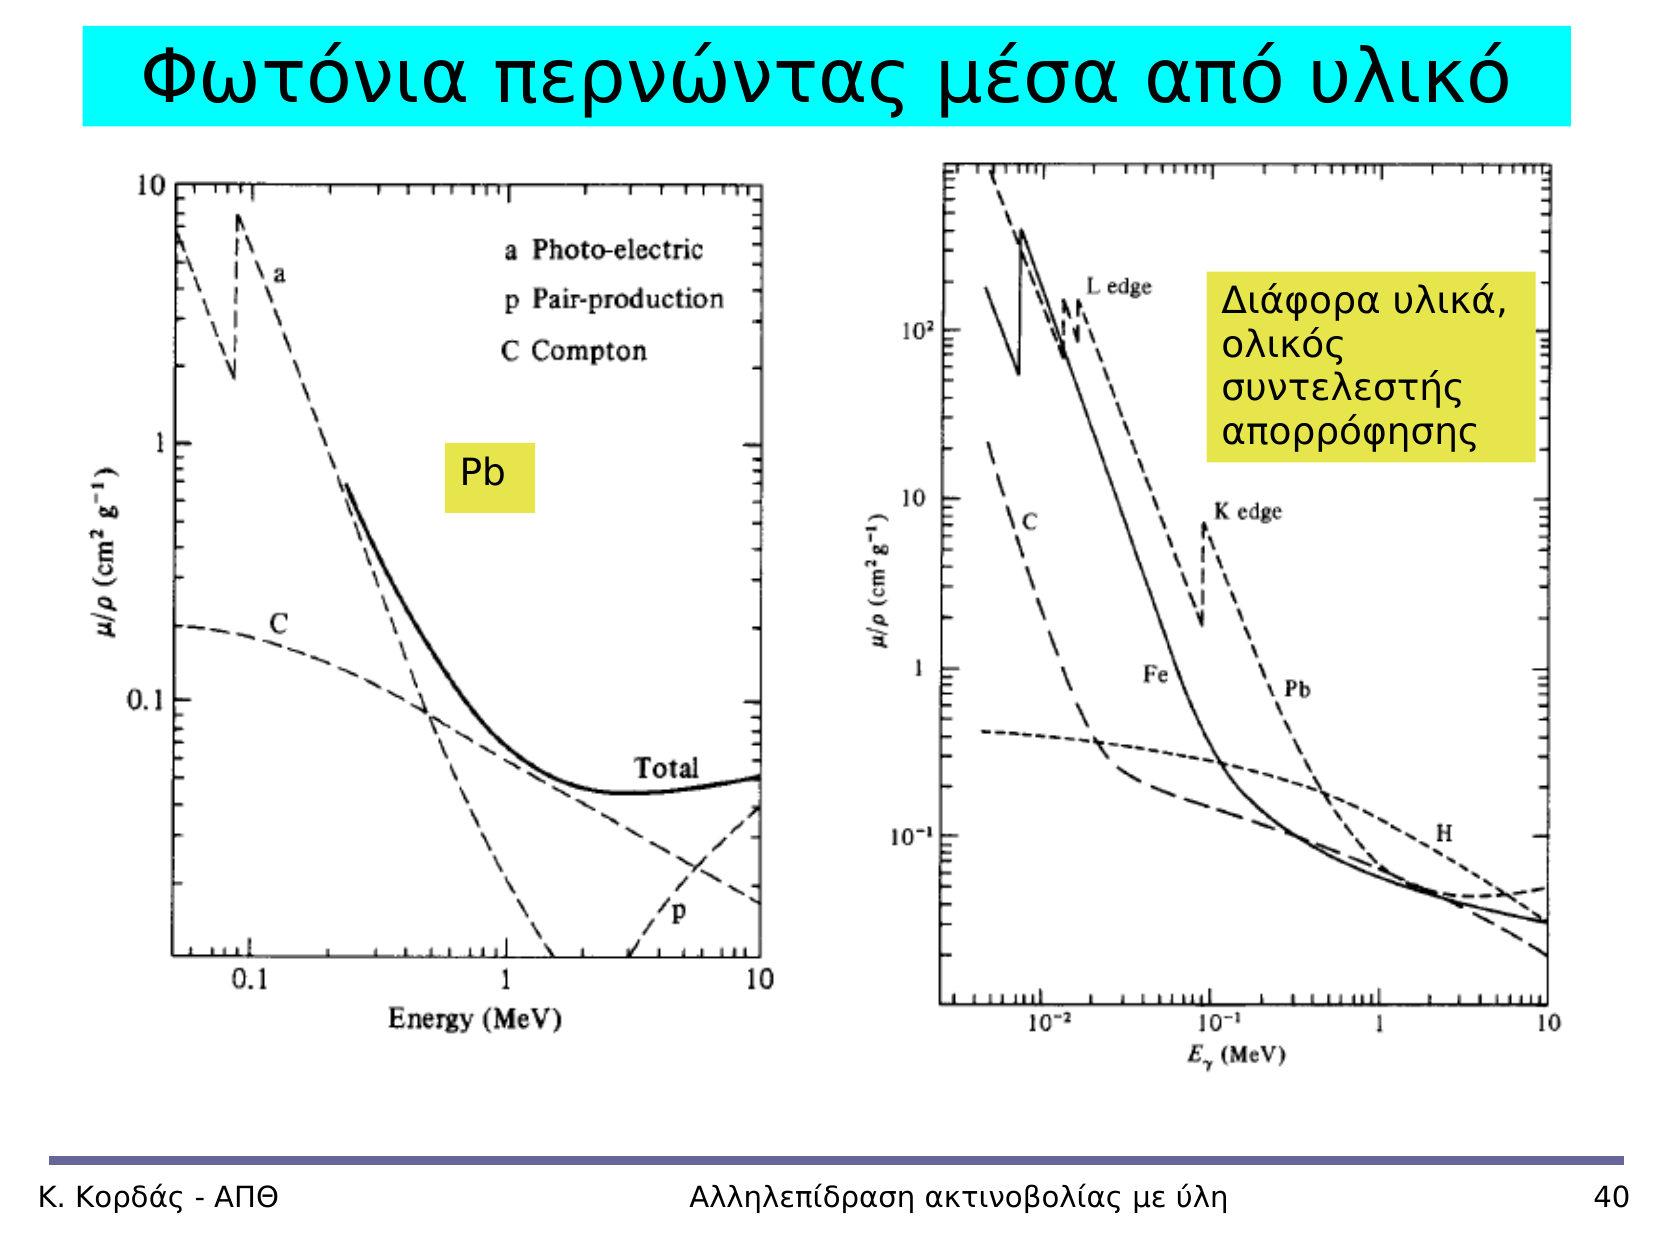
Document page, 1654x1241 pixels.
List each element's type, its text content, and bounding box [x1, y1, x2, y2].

picture [848, 137, 1590, 1078]
title Φωτόνια περνώντας μέσα από υλικό [82, 25, 1571, 127]
text_box Διάφορα υλικά, ολικός συντελεστής απορρόφησης [1206, 271, 1536, 463]
text_box Pb [444, 442, 536, 513]
picture [43, 155, 791, 1049]
